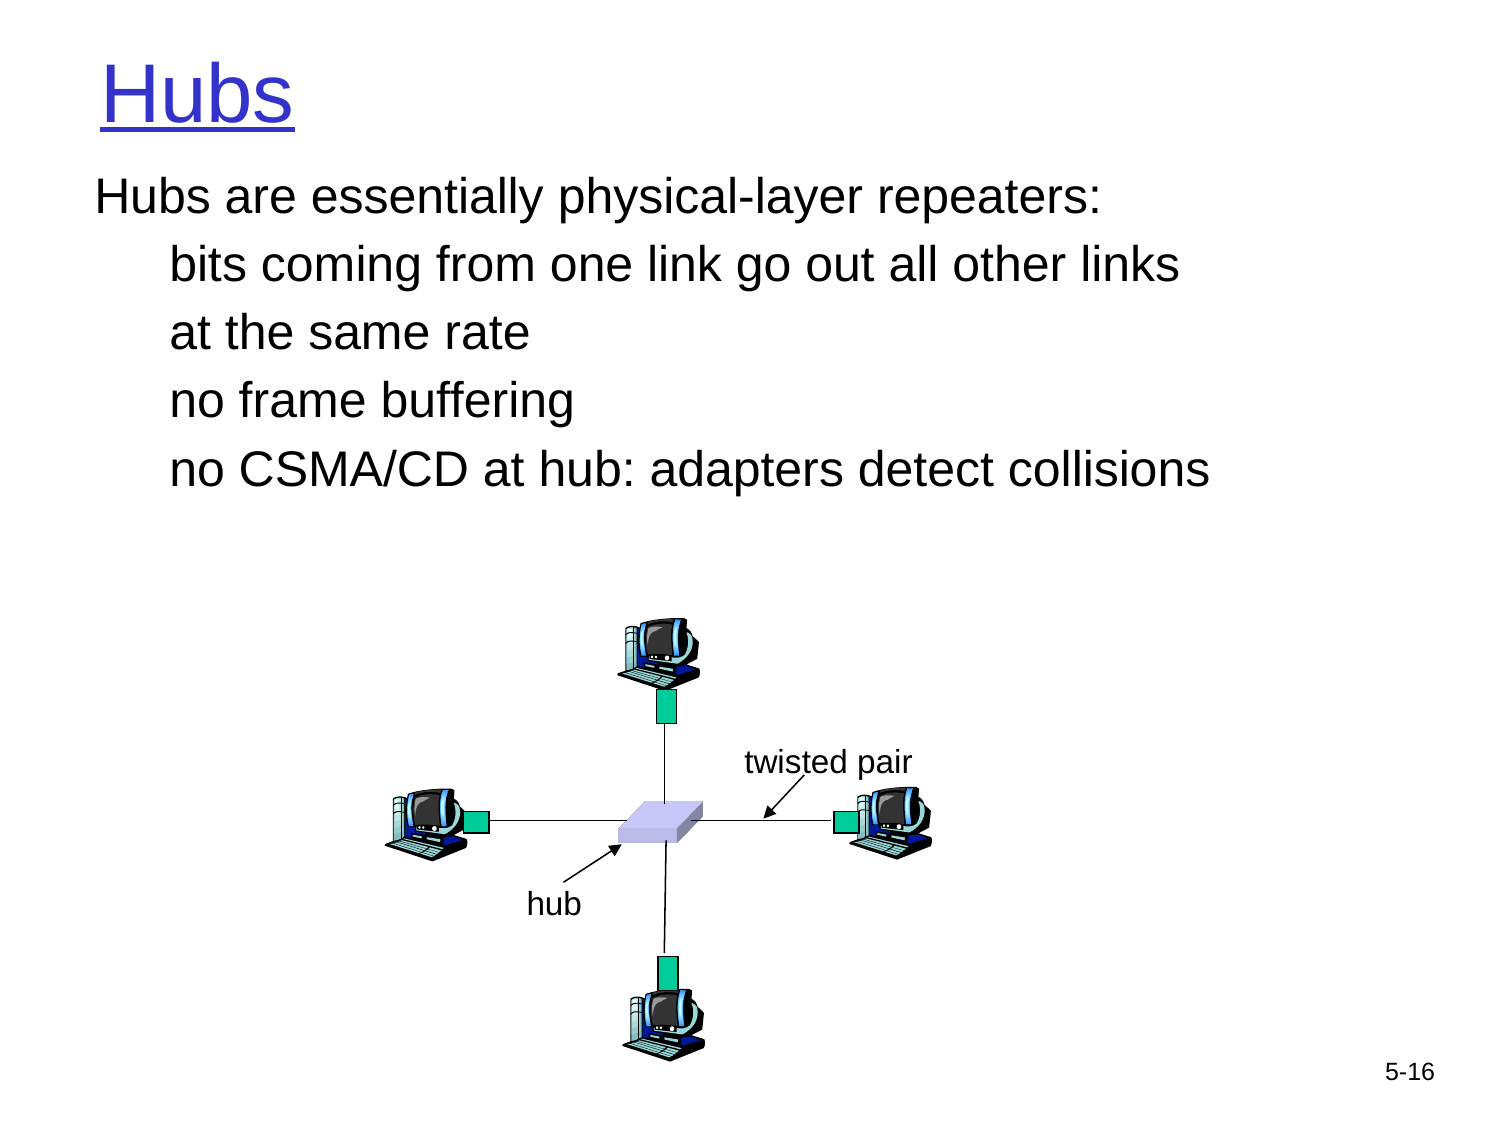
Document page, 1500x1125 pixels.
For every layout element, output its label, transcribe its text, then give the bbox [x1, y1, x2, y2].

title Hubs [85, 0, 1361, 188]
list Hubs are essentially physical-layer repeaters: bits coming from one link go out all other links at the same rate no frame buffering no CSMA/CD at hub: adapters detect collisions [79, 160, 1355, 541]
picture [617, 617, 702, 691]
text_box twisted pair [729, 736, 928, 789]
picture [849, 786, 934, 860]
text_box [833, 811, 860, 834]
text_box hub [511, 877, 598, 931]
picture [384, 787, 469, 862]
text_box [618, 801, 702, 843]
picture [622, 988, 707, 1062]
